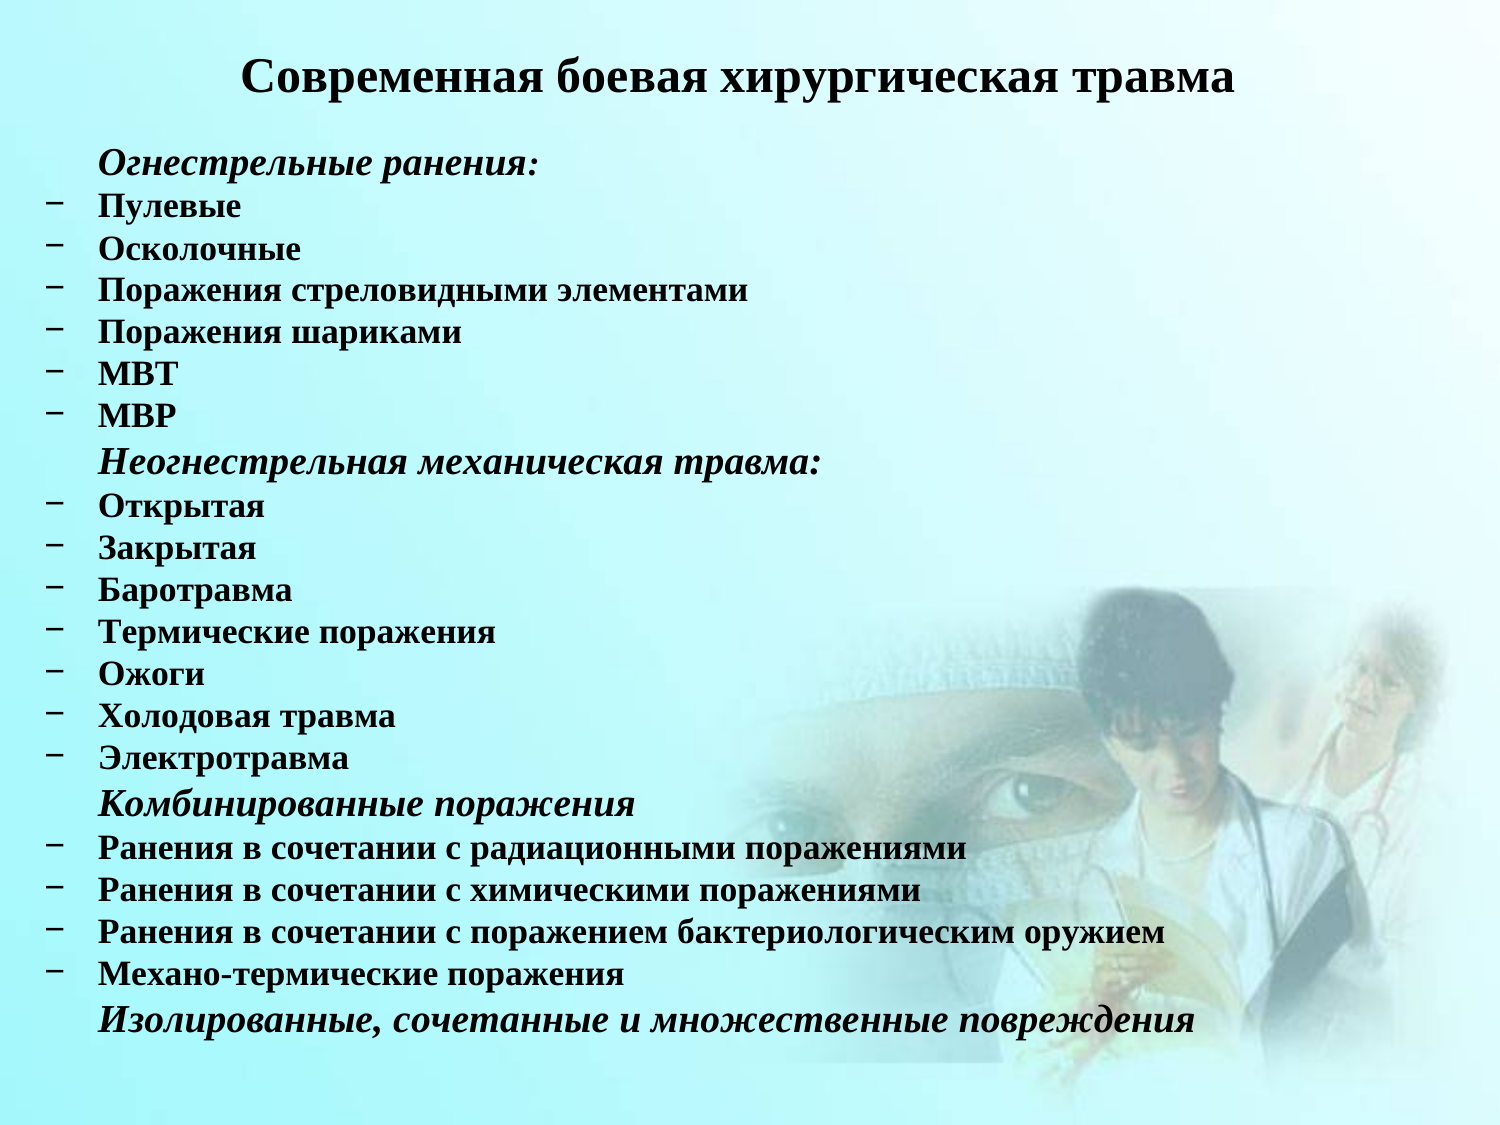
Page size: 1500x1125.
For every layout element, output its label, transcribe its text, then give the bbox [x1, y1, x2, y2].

title Современная боевая хирургическая травма [41, 7, 1436, 137]
list Огнестрельные ранения: Пулевые Осколочные Поражения стреловидными элементами Поражения шариками МВТ МВР Неогнестрельная механическая травма: Открытая Закрытая Баротравма Термические поражения Ожоги Холодовая травма Электротравма Комбинированные поражения Ранения в сочетании с радиационными поражениями Ранения в сочетании с химическими поражениями Ранения в сочетании с поражением бактериологическим оружием Механо-термические поражения Изолированные, сочетанные и множественные повреждения [29, 137, 1471, 1090]
